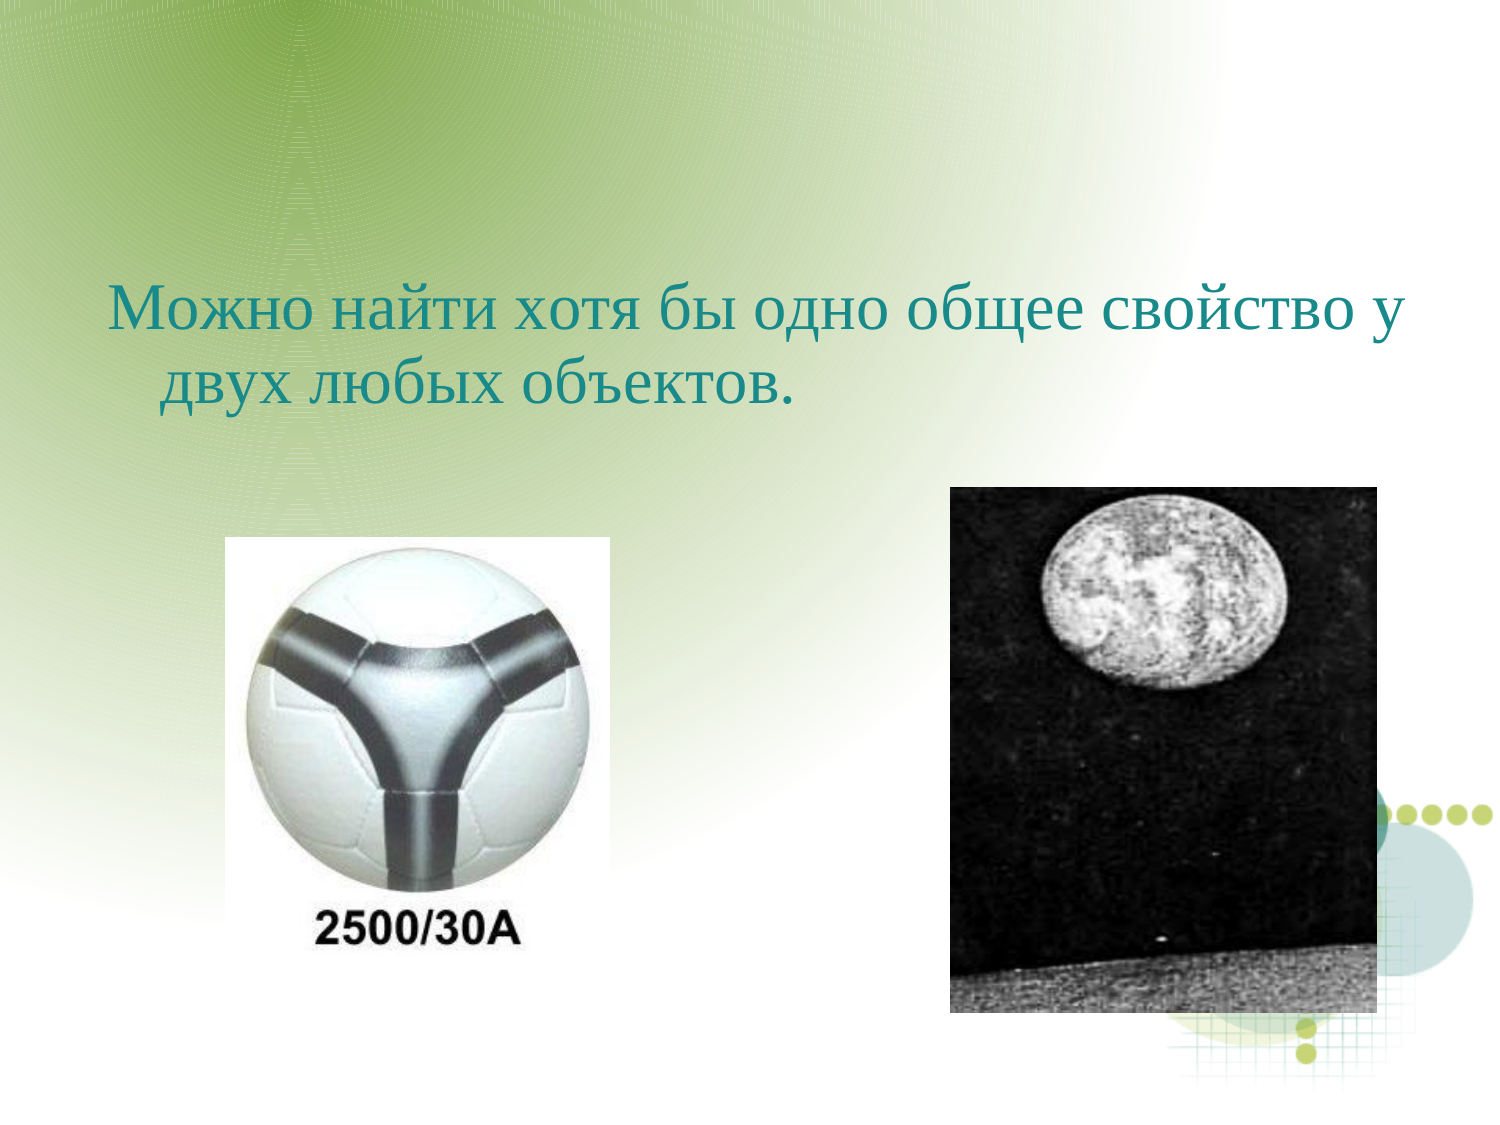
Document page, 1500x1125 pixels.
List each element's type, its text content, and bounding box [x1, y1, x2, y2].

title [75, 37, 1426, 225]
picture [225, 537, 610, 957]
picture [950, 487, 1500, 1098]
list Можно найти хотя бы одно общее свойство у двух любых объектов. [75, 262, 1426, 1001]
